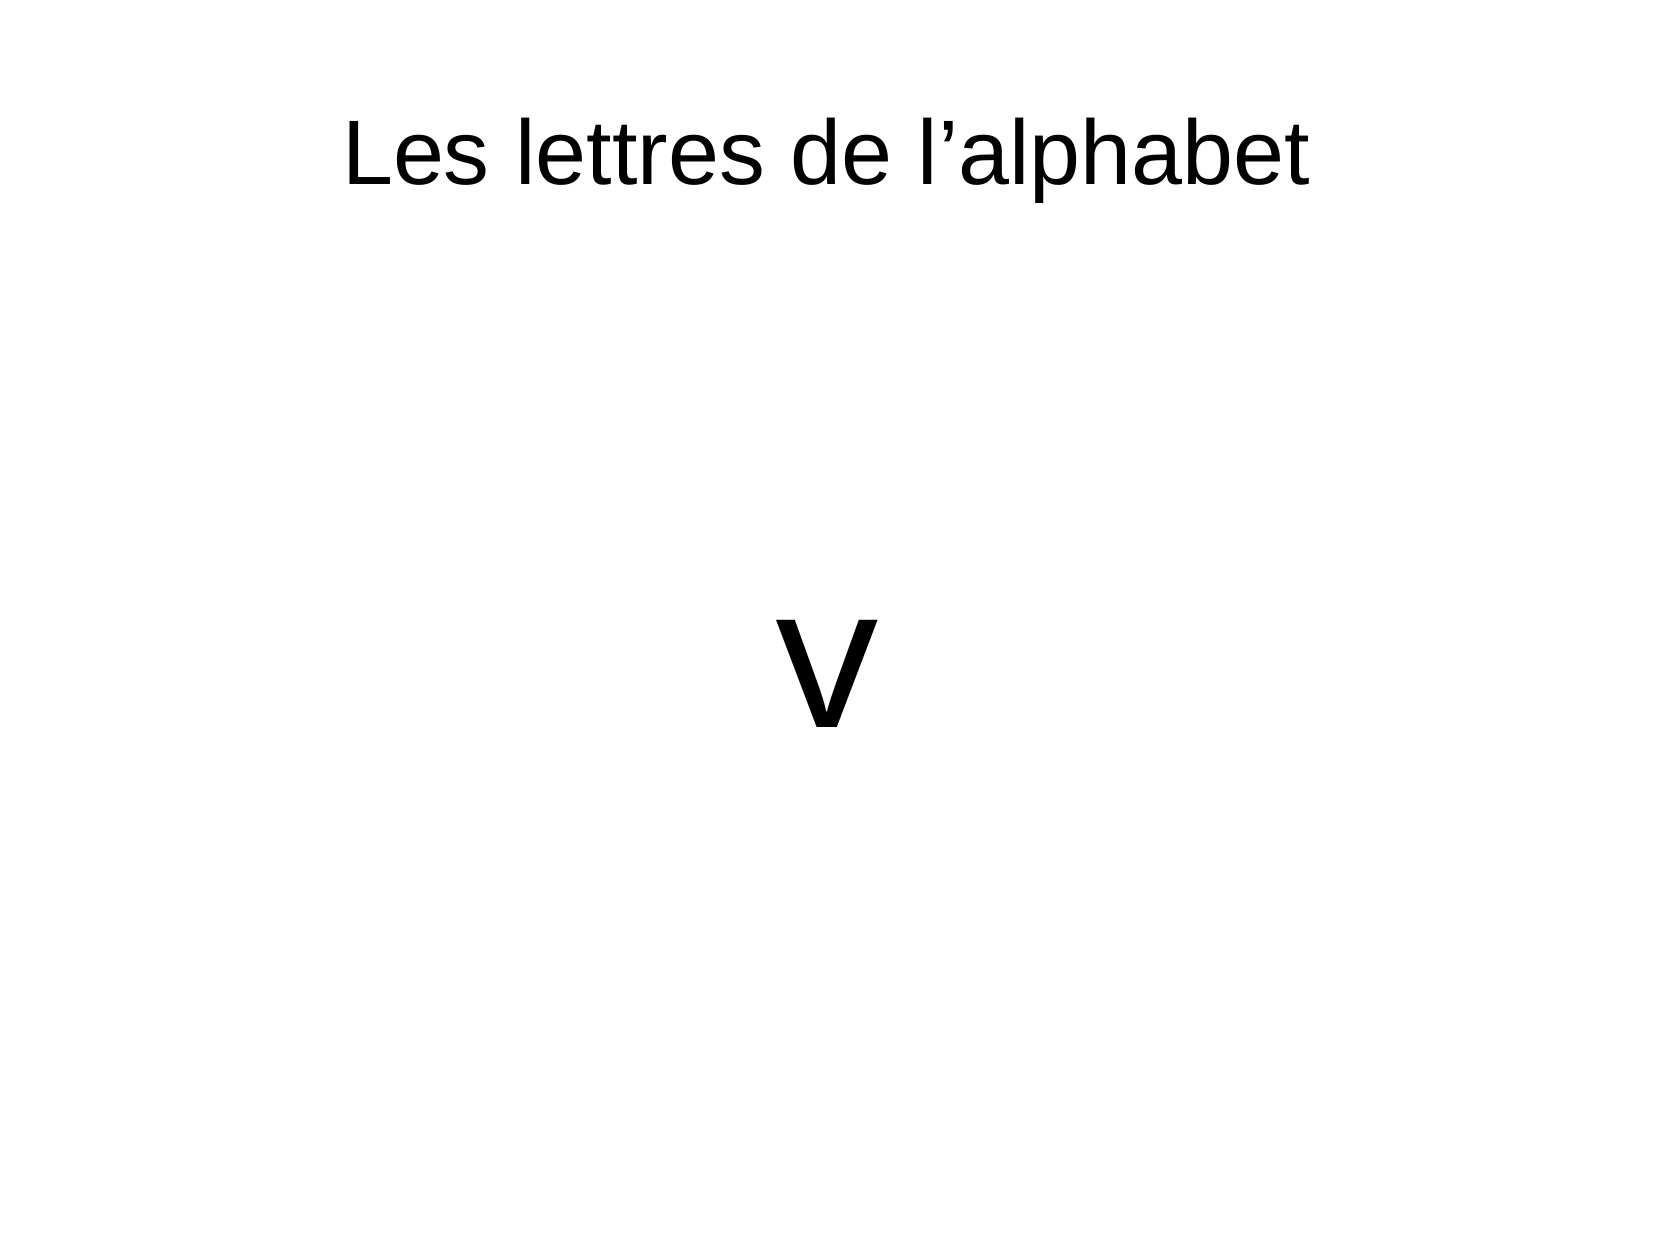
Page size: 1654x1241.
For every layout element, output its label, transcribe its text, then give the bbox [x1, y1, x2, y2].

subtitle v [82, 290, 1571, 1010]
title Les lettres de l’alphabet [82, 49, 1571, 257]
